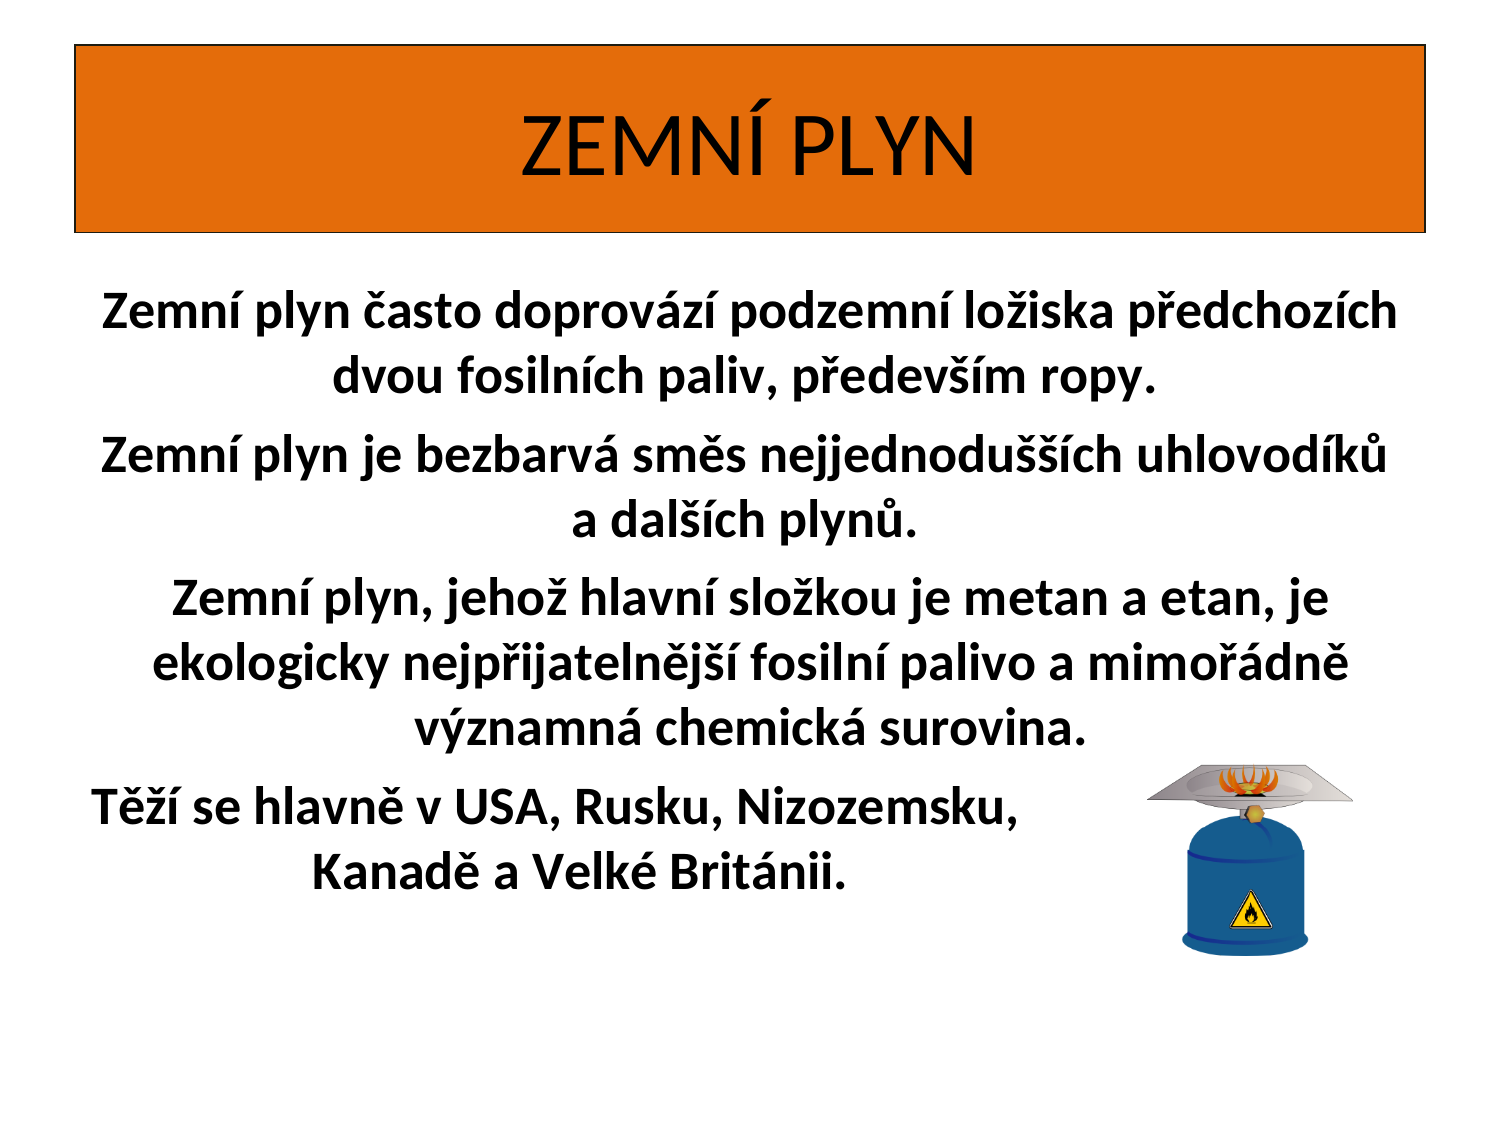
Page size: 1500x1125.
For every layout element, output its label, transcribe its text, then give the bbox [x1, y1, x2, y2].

picture [1147, 763, 1353, 956]
text_box Zemní plyn často doprovází podzemní ložiska předchozích dvou fosilních paliv, především ropy. Zemní plyn je bezbarvá směs nejjednodušších uhlovodíků a dalších plynů. Zemní plyn, jehož hlavní složkou je metan a etan, je ekologicky nejpřijatelnější fosilní palivo a mimořádně významná chemická surovina. Těží se hlavně v USA, Rusku, Nizozemsku, Kanadě a Velké Británii. [76, 267, 1427, 1010]
text_box ZEMNÍ PLYN [75, 45, 1426, 233]
